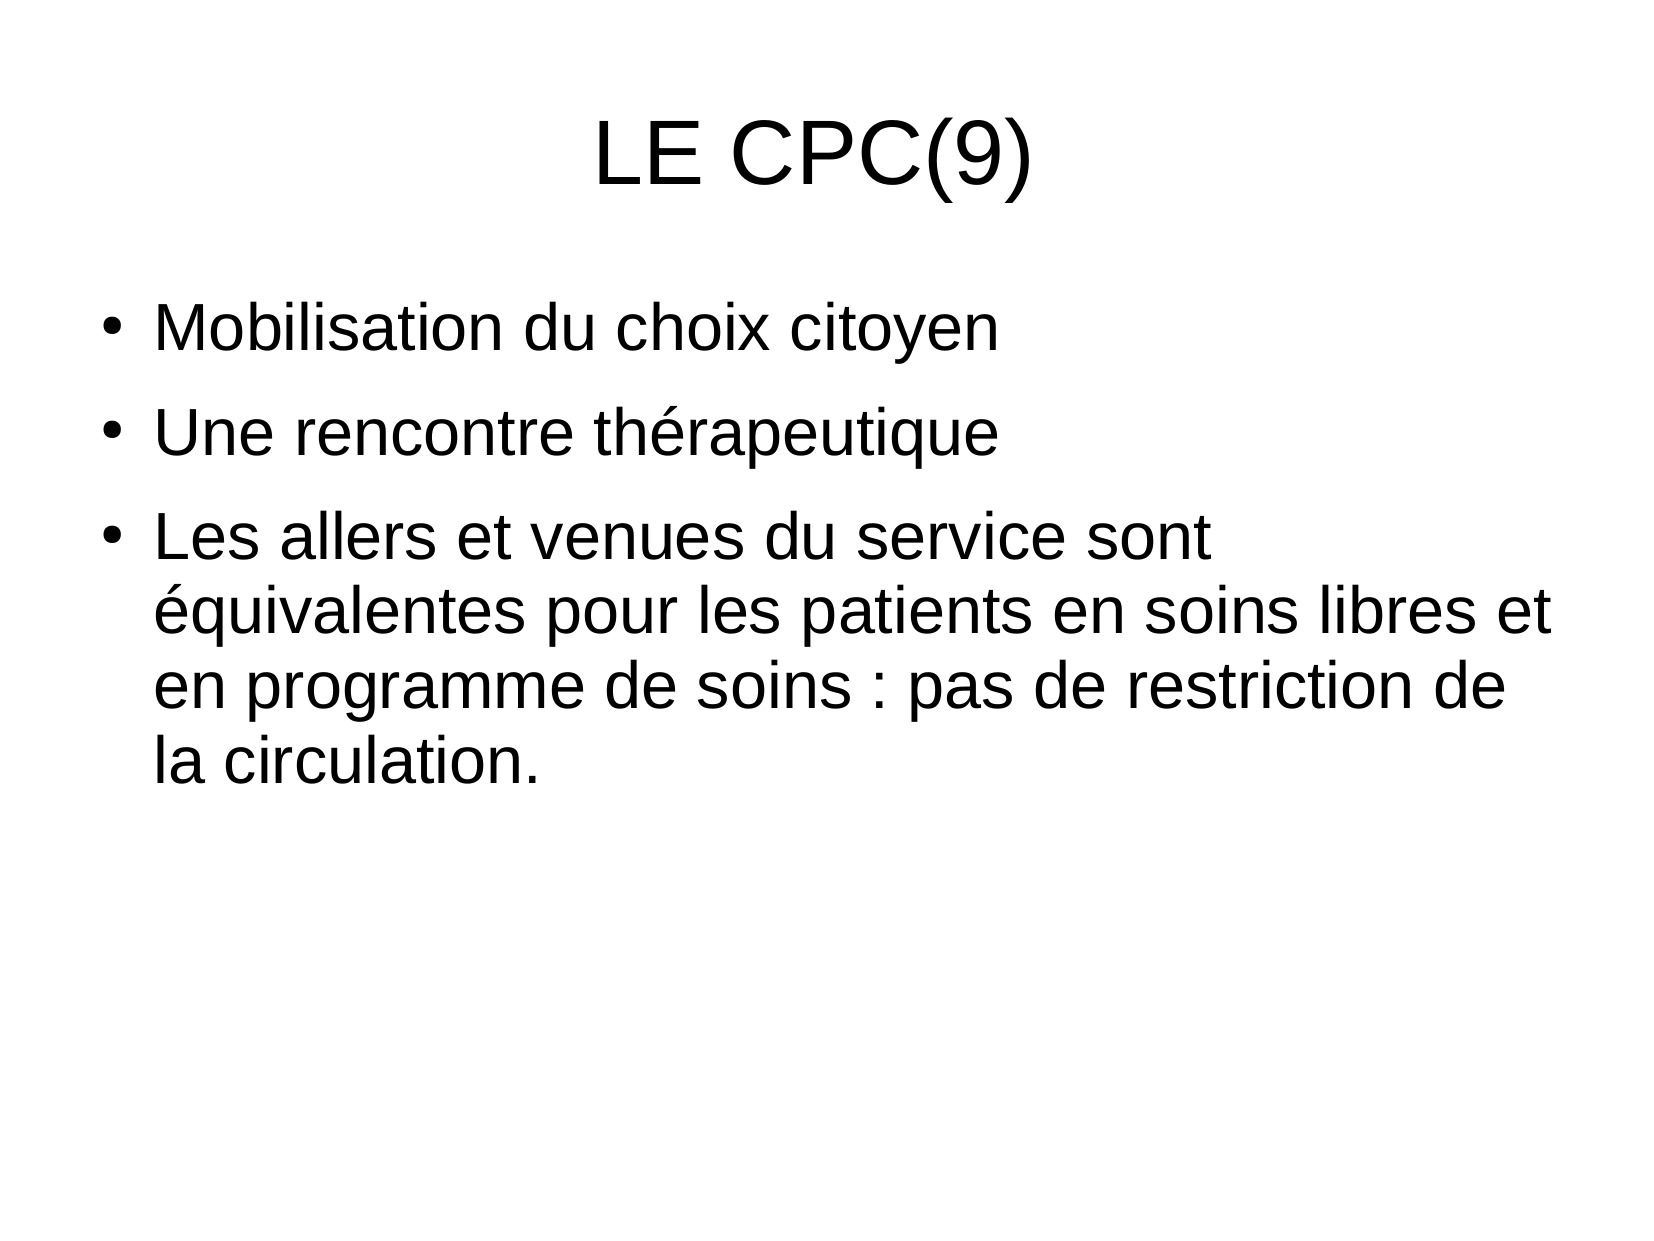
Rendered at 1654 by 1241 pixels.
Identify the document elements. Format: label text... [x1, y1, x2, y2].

title LE CPC(9) [82, 49, 1571, 257]
list Mobilisation du choix citoyen Une rencontre thérapeutique Les allers et venues du service sont équivalentes pour les patients en soins libres et en programme de soins : pas de restriction de la circulation. [82, 290, 1571, 1109]
